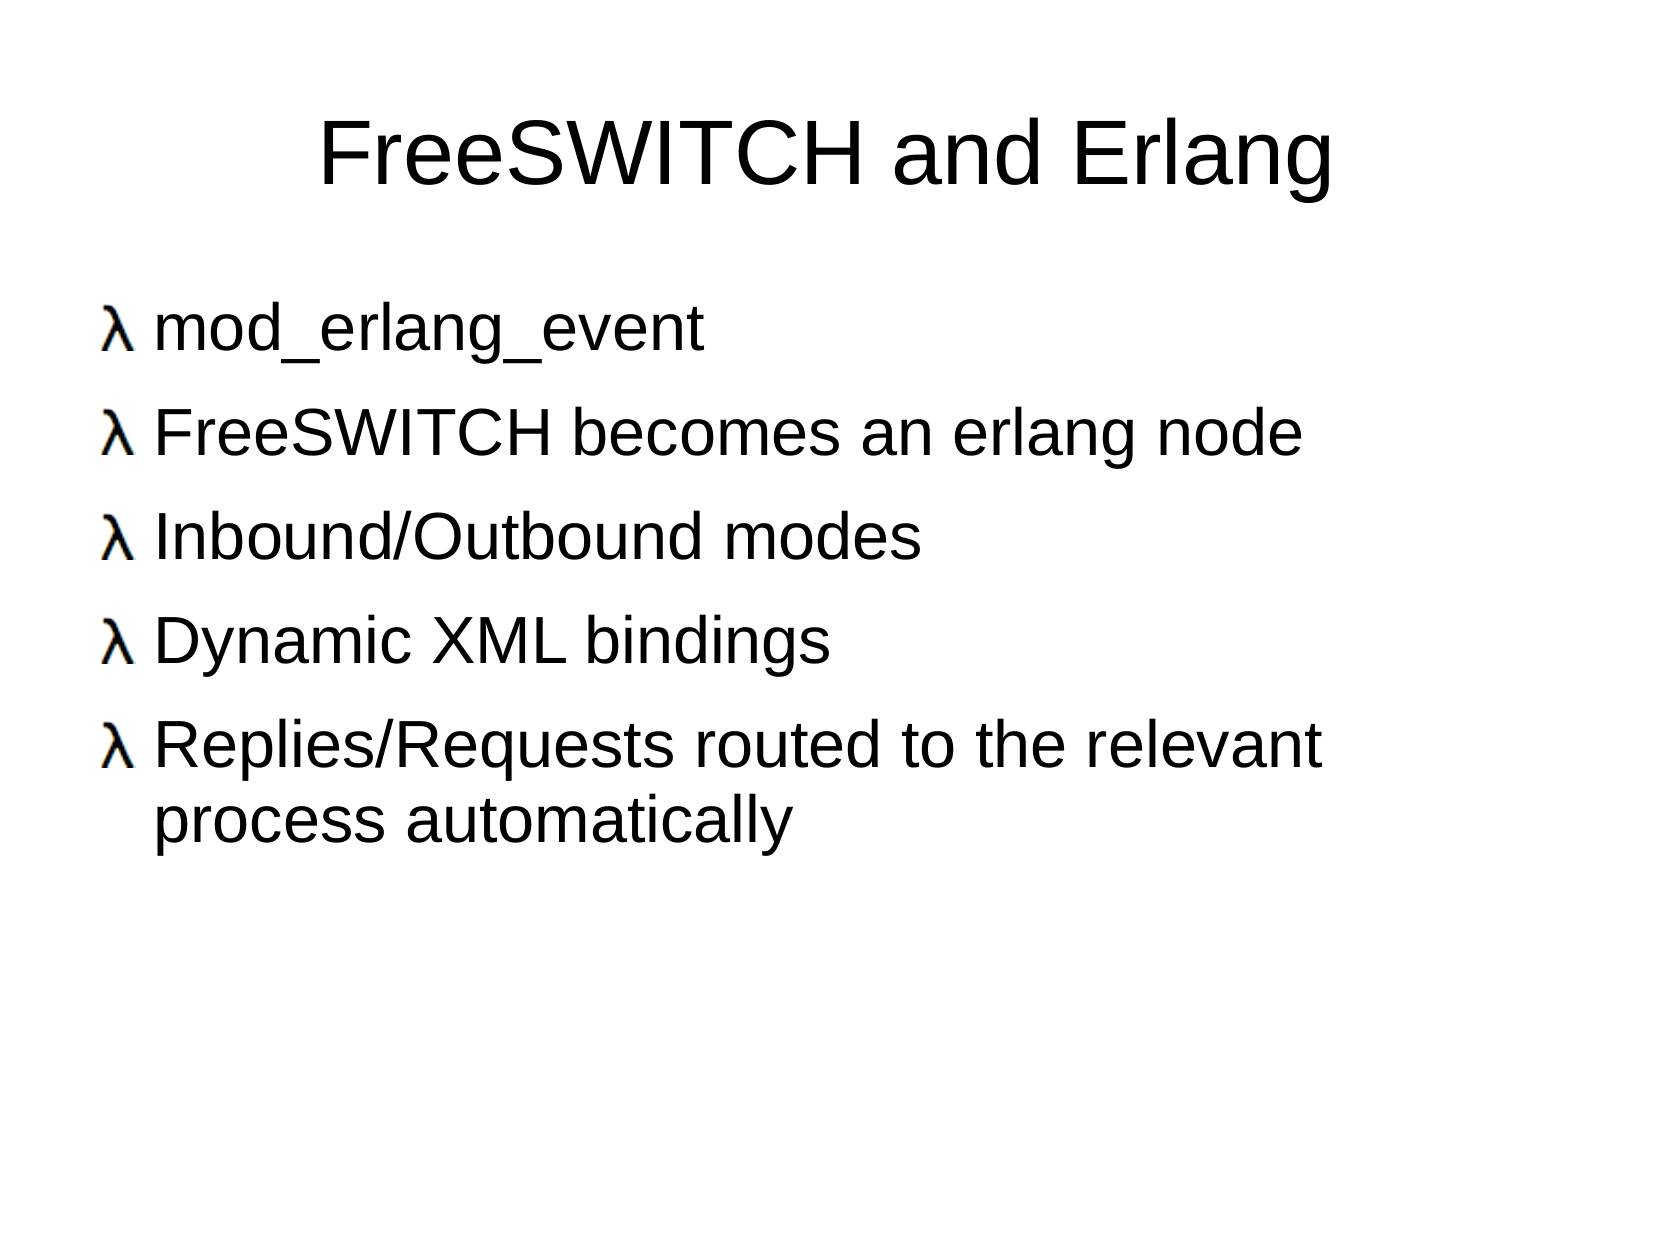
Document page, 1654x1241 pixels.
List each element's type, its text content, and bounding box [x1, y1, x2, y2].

list mod_erlang_event FreeSWITCH becomes an erlang node Inbound/Outbound modes Dynamic XML bindings Replies/Requests routed to the relevant process automatically [82, 290, 1571, 1094]
title FreeSWITCH and Erlang [82, 56, 1571, 250]
